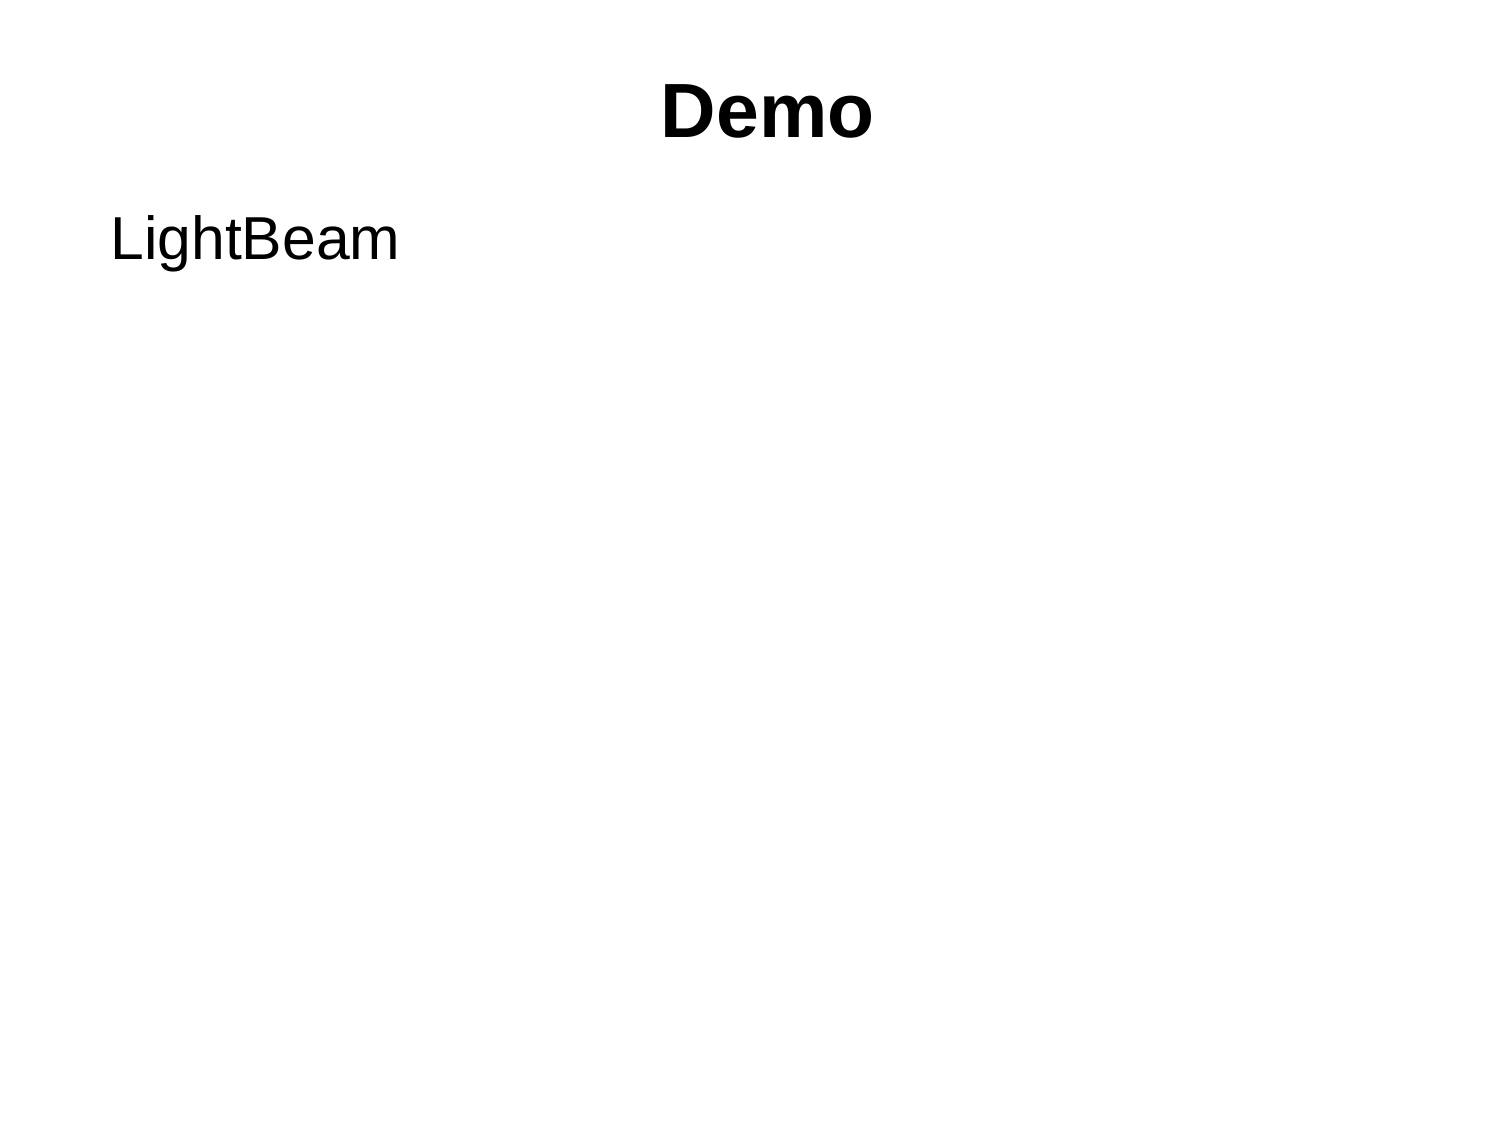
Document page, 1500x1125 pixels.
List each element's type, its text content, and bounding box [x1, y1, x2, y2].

list LightBeam [75, 204, 1395, 1075]
title Demo [75, 44, 1425, 177]
